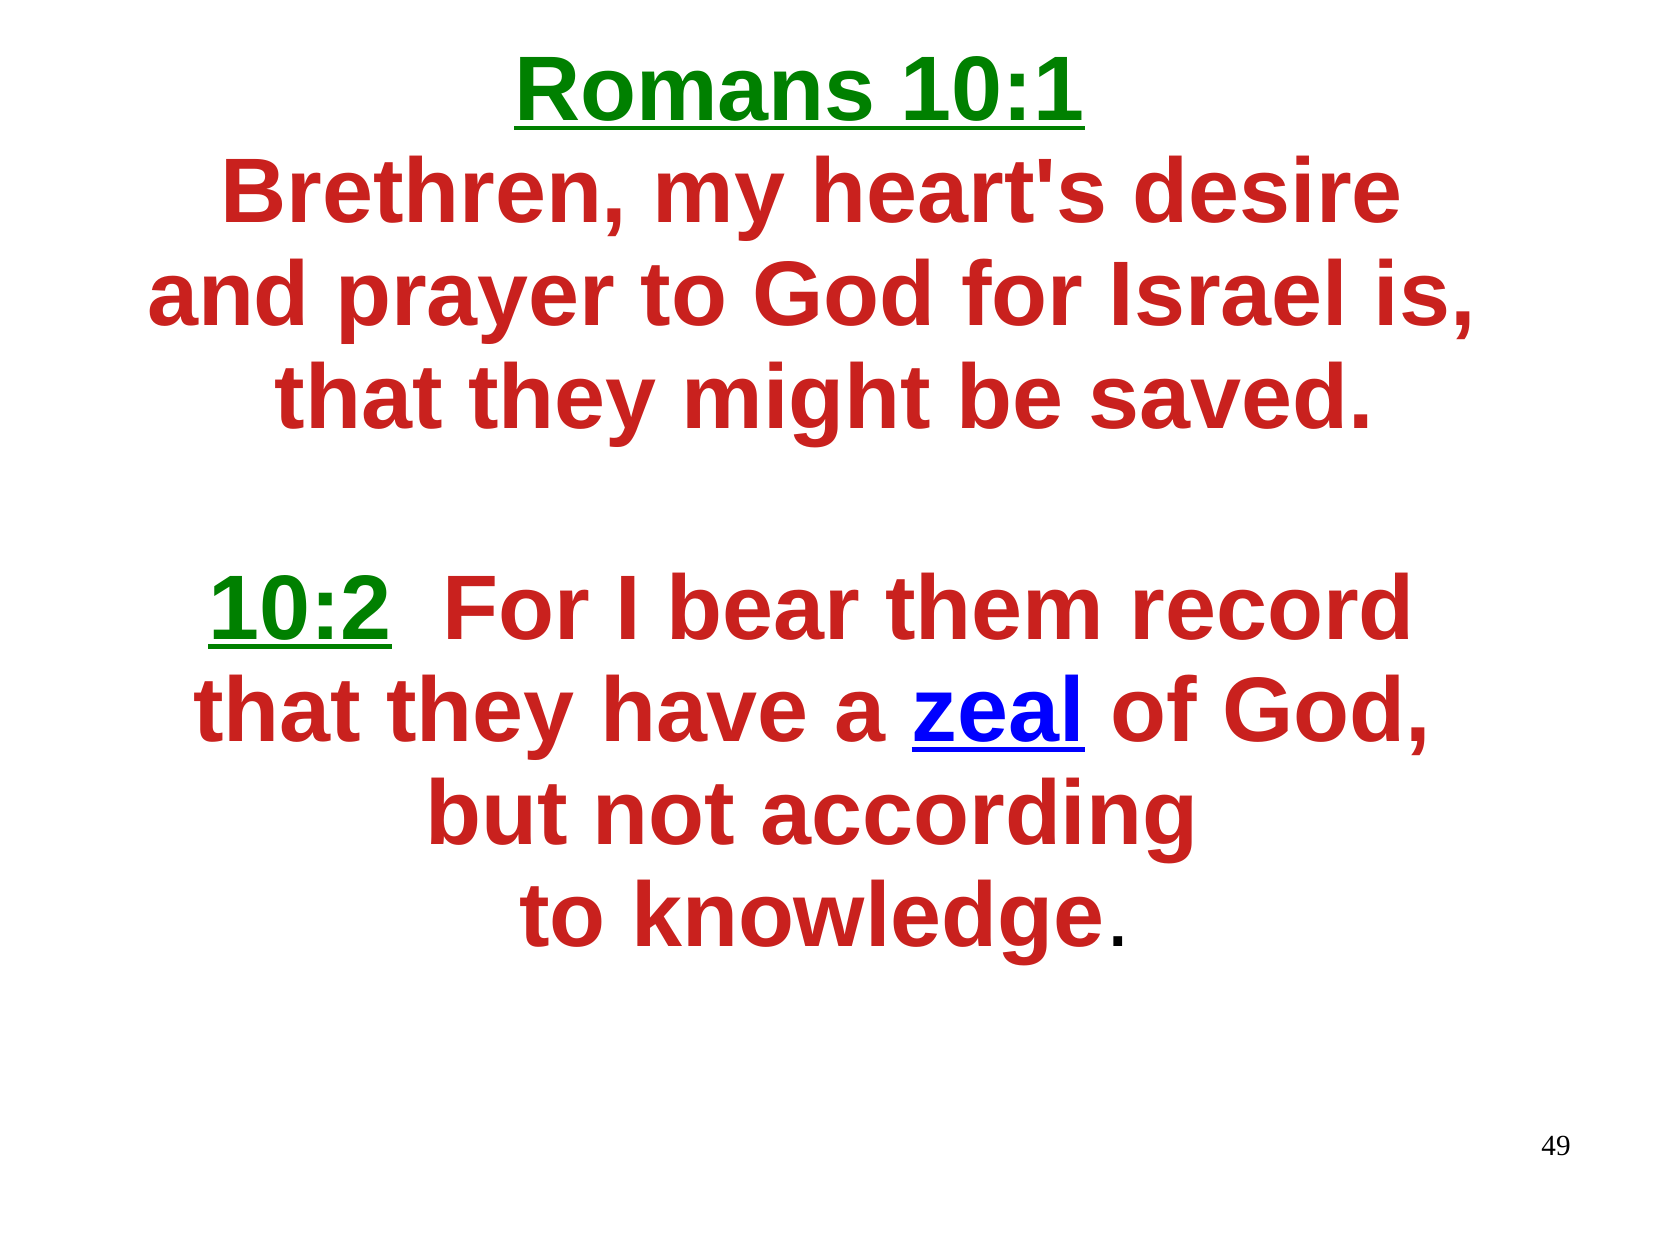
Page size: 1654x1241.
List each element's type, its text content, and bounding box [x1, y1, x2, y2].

list Romans 10:1 Brethren, my heart's desire and prayer to God for Israel is, that they might be saved. 10:2 For I bear them record that they have a zeal of God, but not according to knowledge. [37, 37, 1613, 1201]
